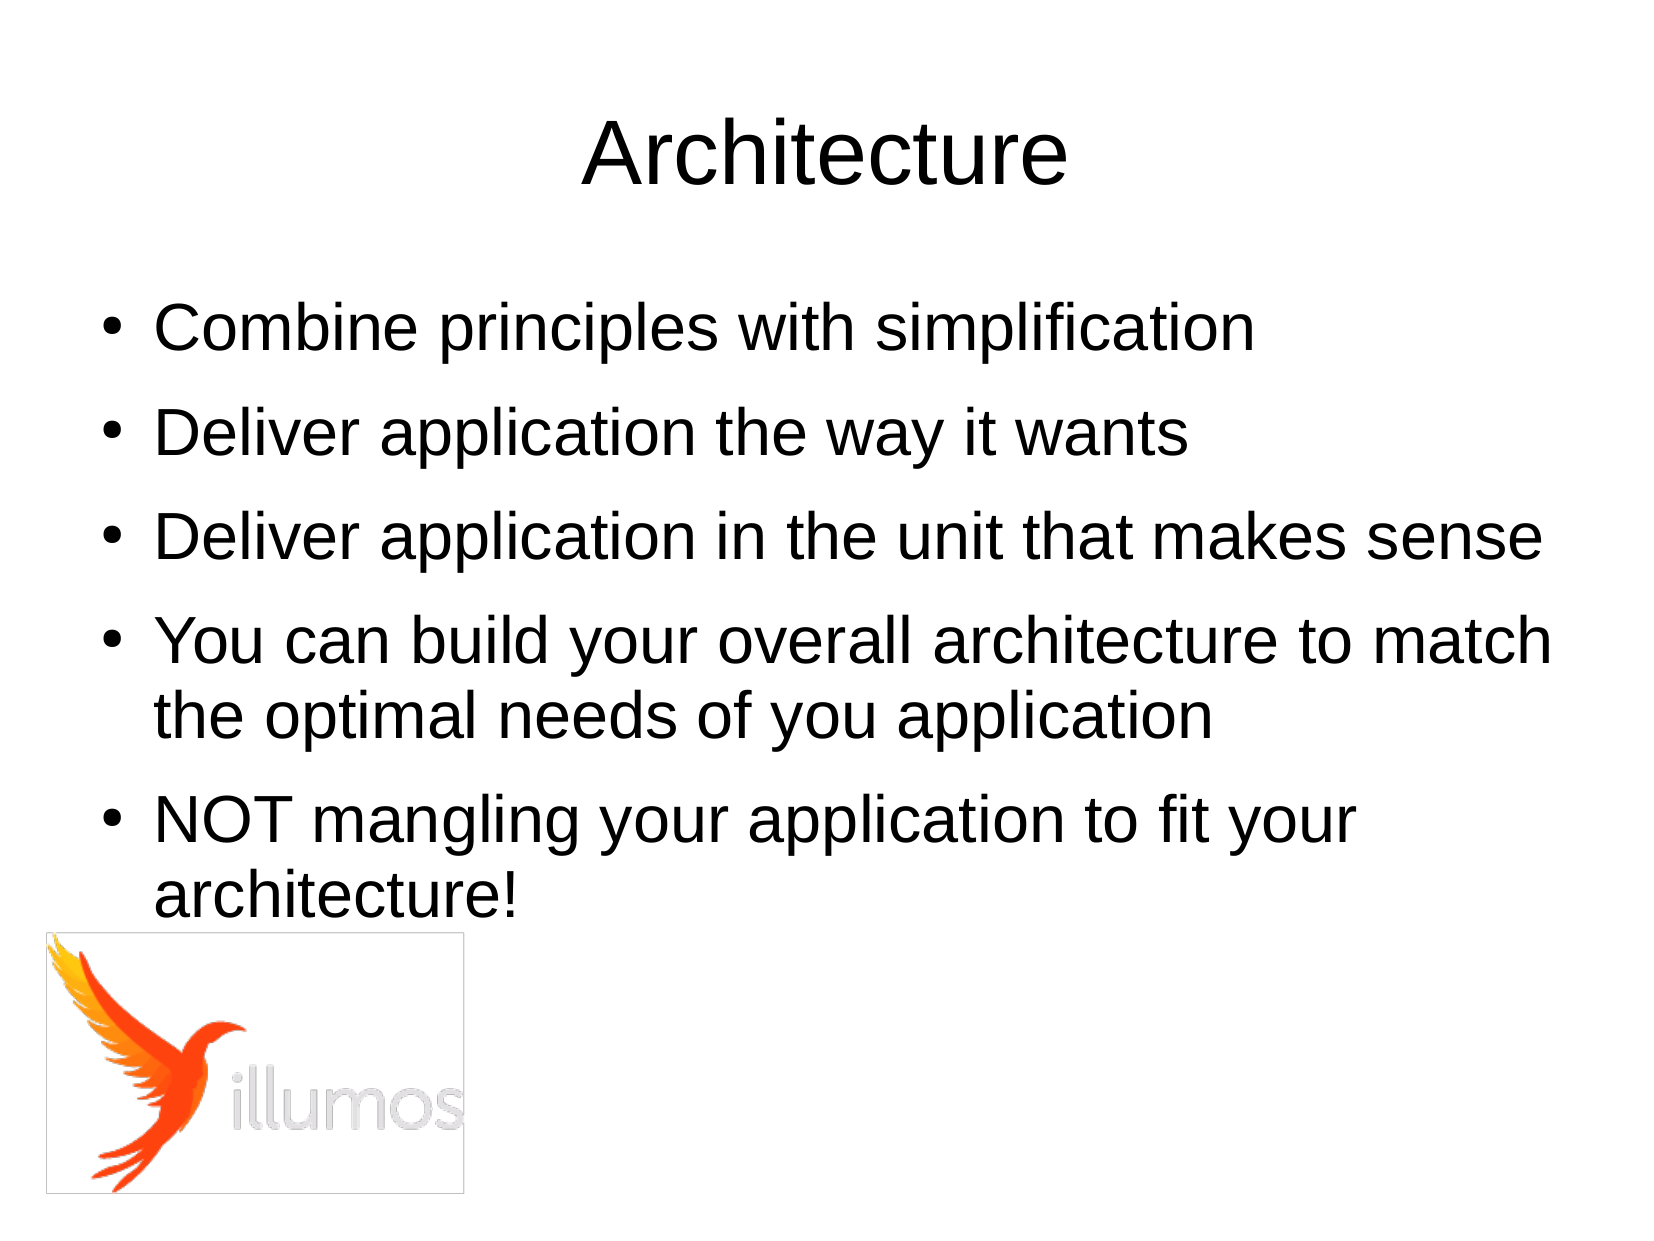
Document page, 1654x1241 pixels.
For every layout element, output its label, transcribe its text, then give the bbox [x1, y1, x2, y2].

list Combine principles with simplification Deliver application the way it wants Deliver application in the unit that makes sense You can build your overall architecture to match the optimal needs of you application NOT mangling your application to fit your architecture! [82, 290, 1571, 1010]
title Architecture [82, 49, 1571, 257]
picture [0, 886, 511, 1241]
